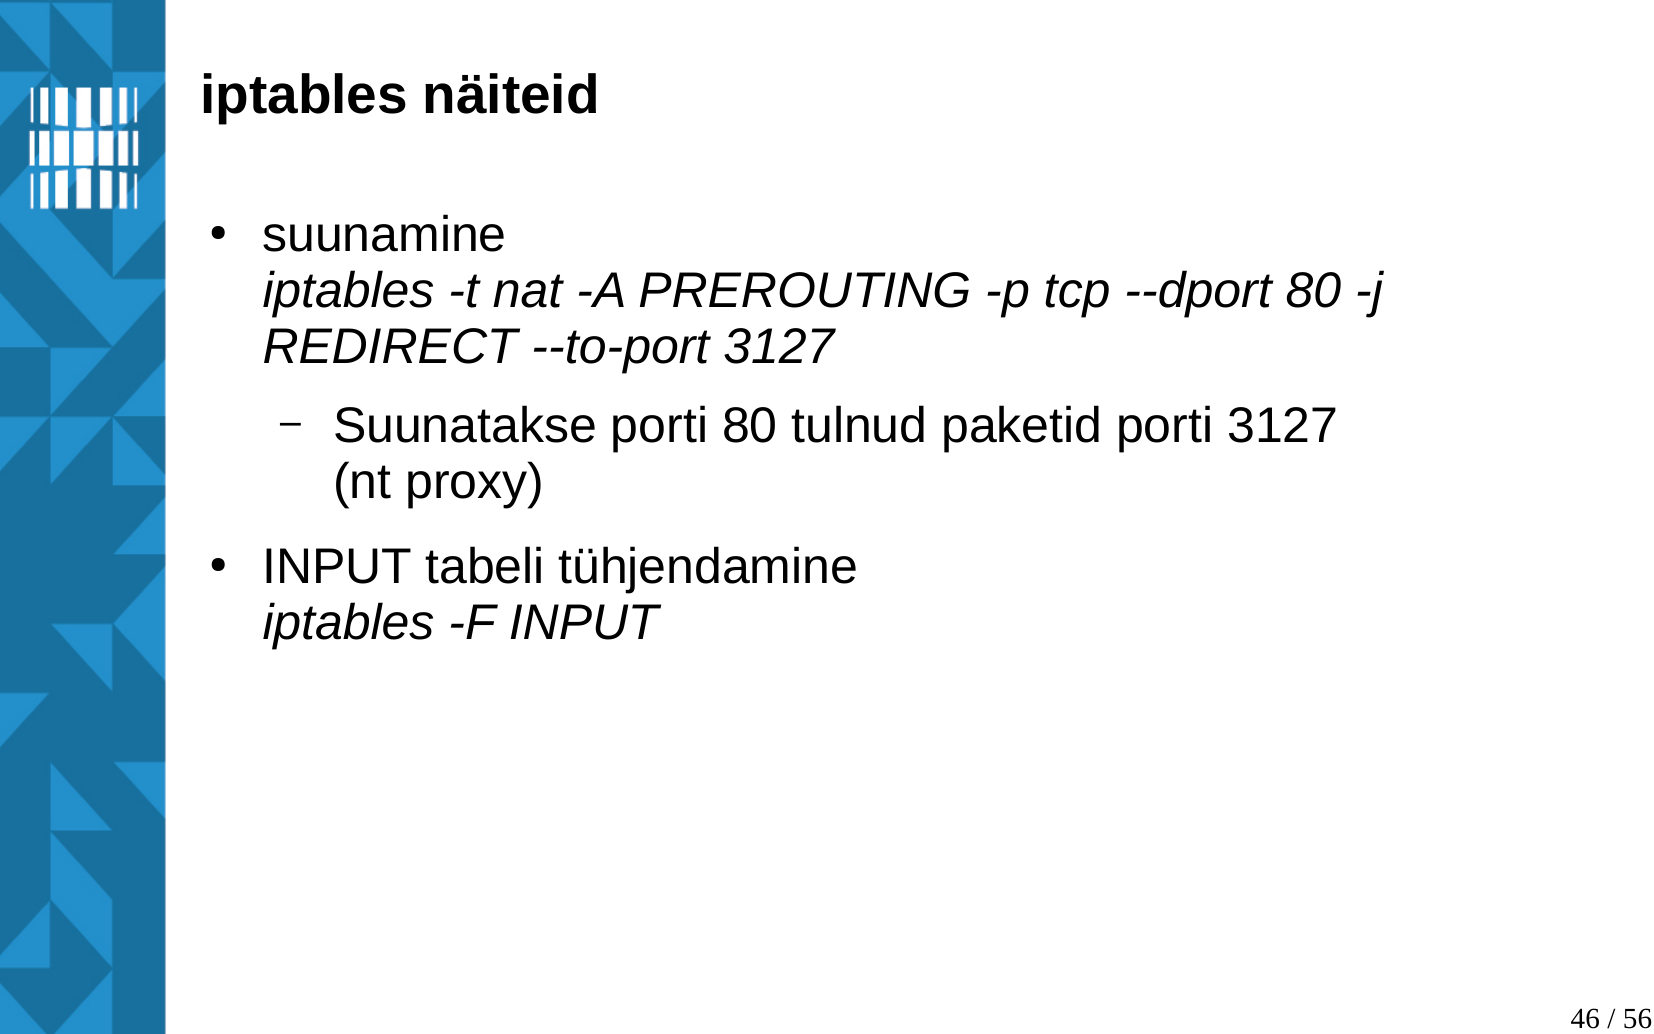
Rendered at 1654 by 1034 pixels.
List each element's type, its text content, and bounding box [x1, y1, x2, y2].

title iptables näiteid [200, 41, 1477, 148]
list suunamine iptables -t nat -A PREROUTING -p tcp --dport 80 -j REDIRECT --to-port 3127 Suunatakse porti 80 tulnud paketid porti 3127 (nt proxy) INPUT tabeli tühjendamine iptables -F INPUT [191, 206, 1536, 768]
